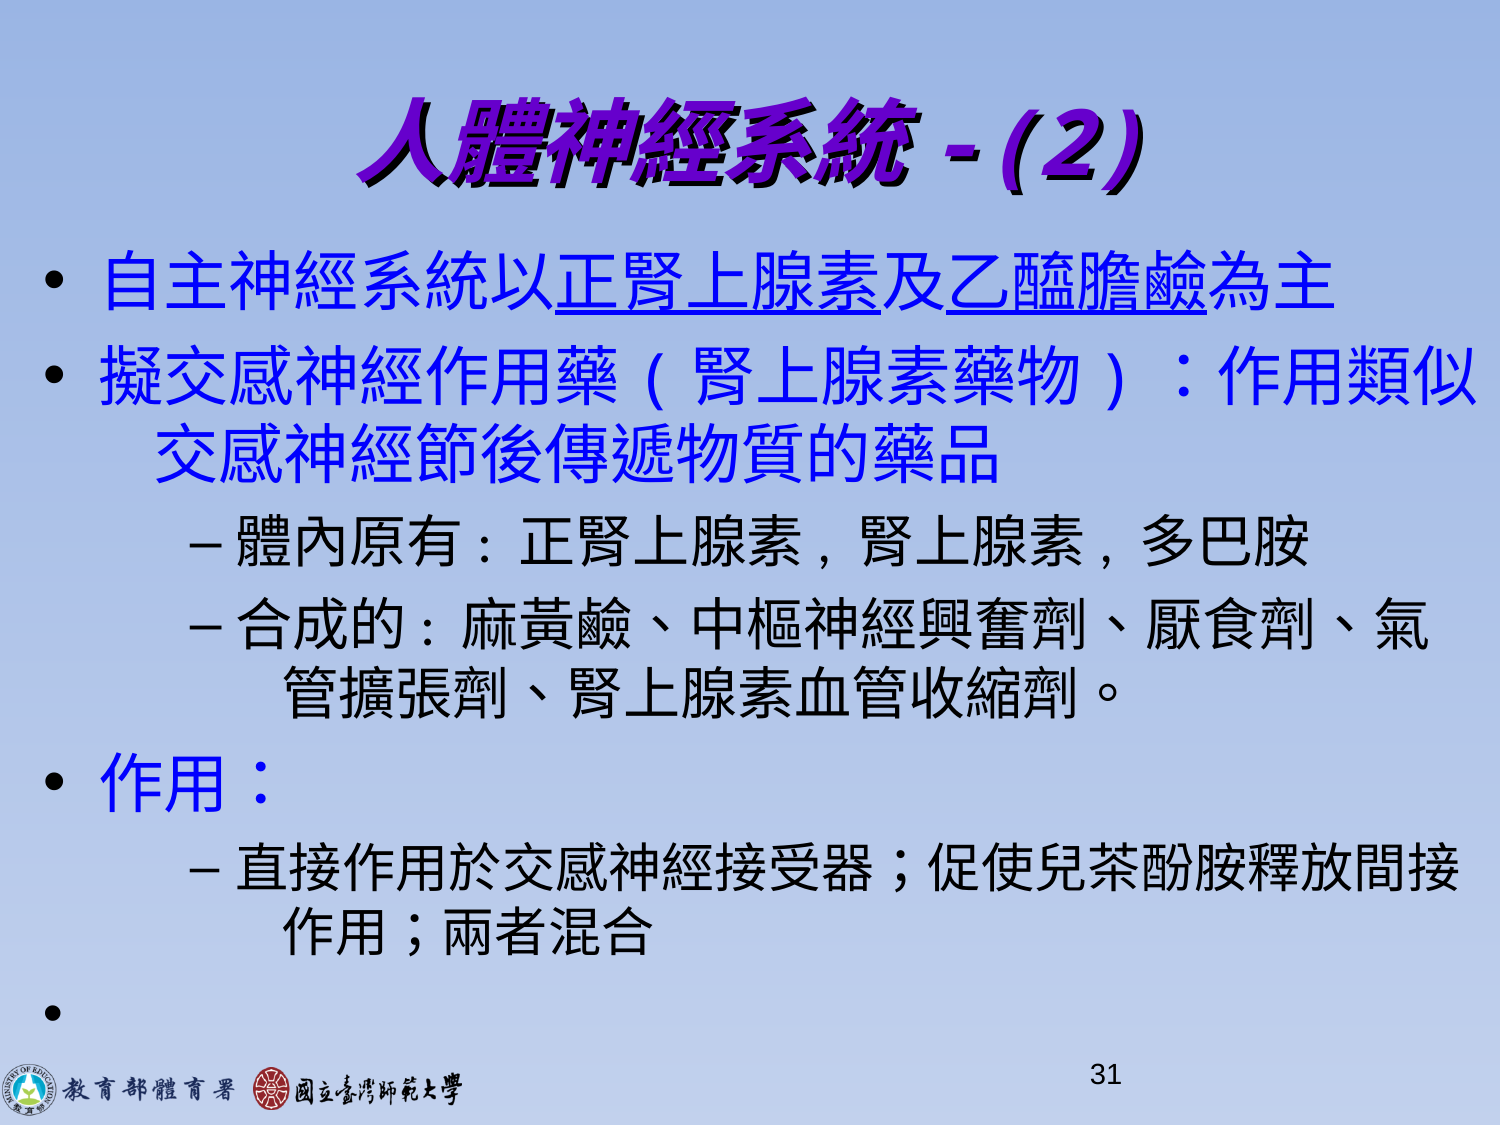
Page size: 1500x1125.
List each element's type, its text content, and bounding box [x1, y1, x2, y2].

title 人體神經系統-(2) [75, 45, 1426, 232]
list 自主神經系統以正腎上腺素及乙醯膽鹼為主 擬交感神經作用藥(腎上腺素藥物)：作用類似交感神經節後傳遞物質的藥品 體內原有: 正腎上腺素, 腎上腺素, 多巴胺 合成的: 麻黃鹼、中樞神經興奮劑、厭食劑、氣管擴張劑、腎上腺素血管收縮劑。 作用： 直接作用於交感神經接受器；促使兒茶酚胺釋放間接作用；兩者混合 [27, 232, 1500, 976]
text_box 31 [1074, 1042, 1426, 1103]
